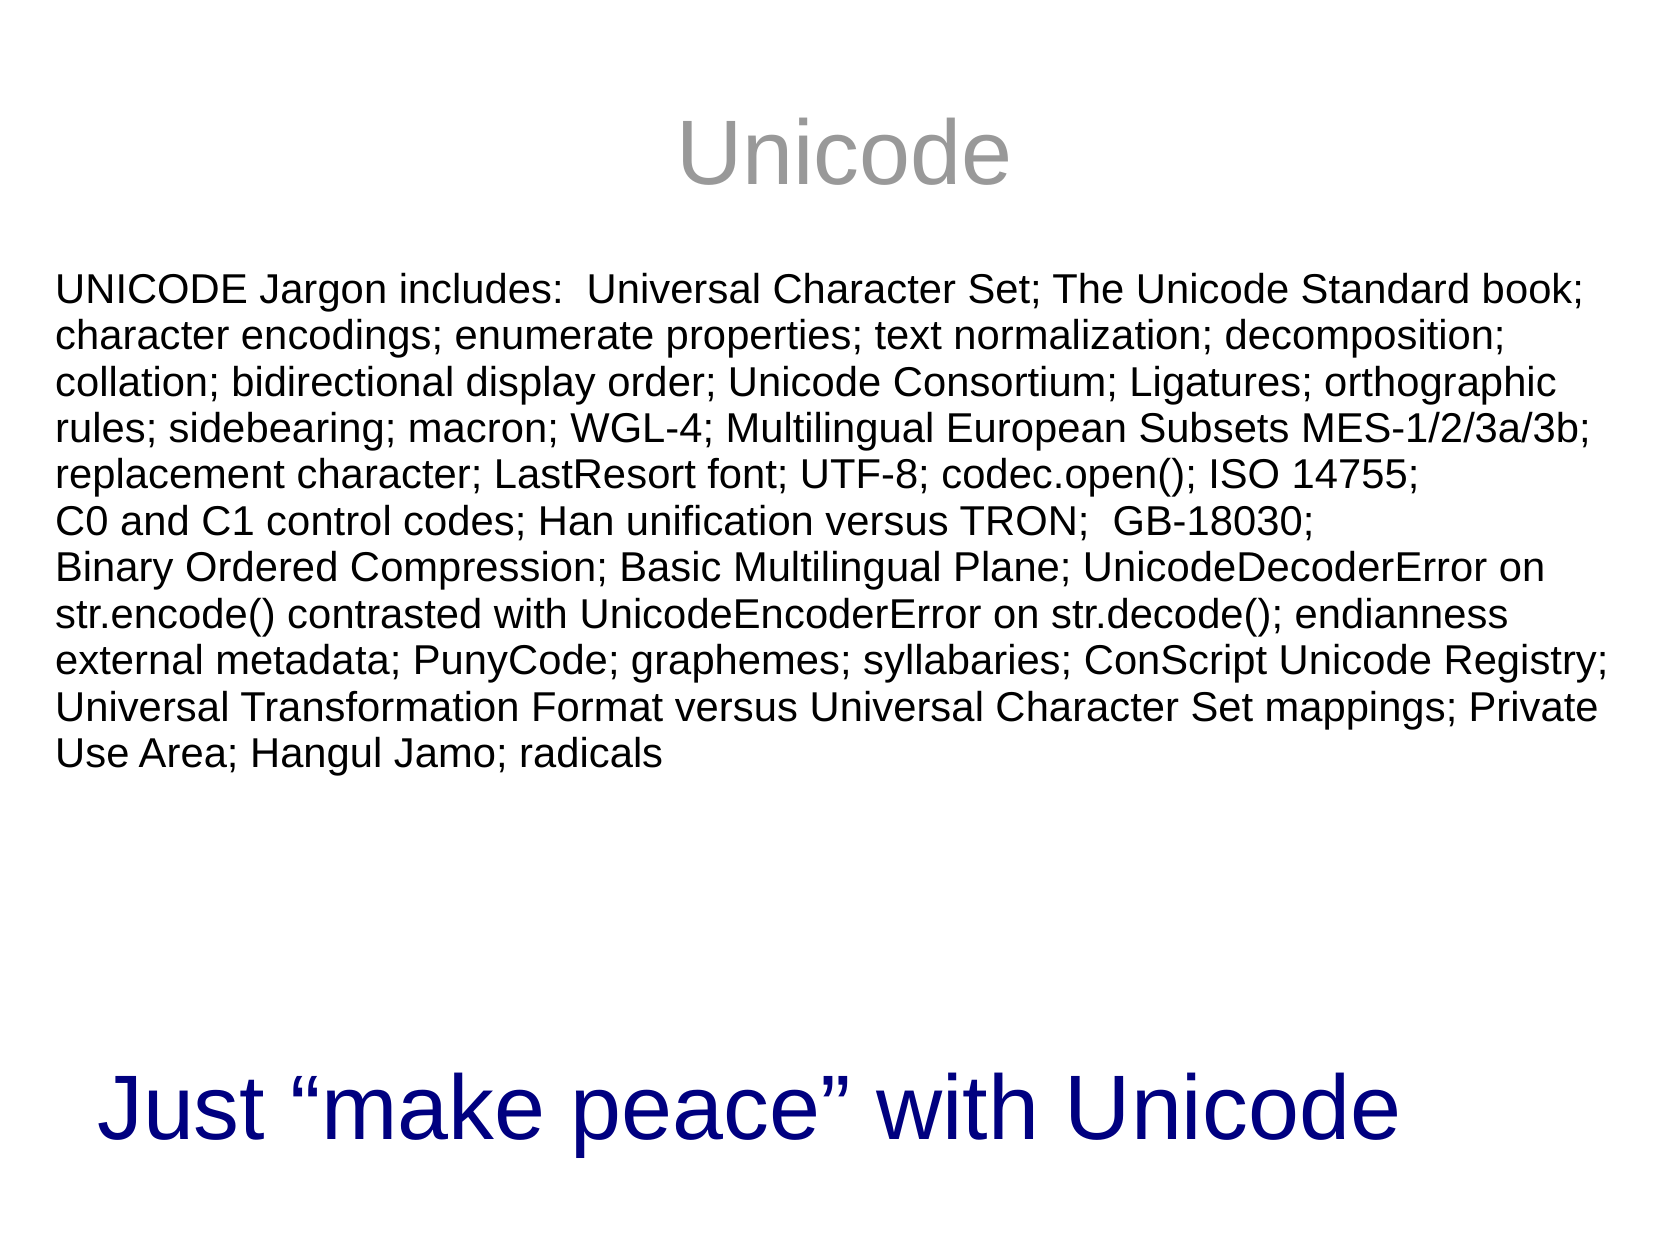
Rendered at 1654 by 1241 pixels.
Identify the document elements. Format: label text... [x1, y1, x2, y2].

title Unicode [82, 49, 1571, 257]
list Just “make peace” with Unicode [79, 1056, 1568, 1241]
text_box UNICODE Jargon includes: Universal Character Set; The Unicode Standard book; character encodings; enumerate properties; text normalization; decomposition; collation; bidirectional display order; Unicode Consortium; Ligatures; orthographic rules; sidebearing; macron; WGL-4; Multilingual European Subsets MES-1/2/3a/3b; replacement character; LastResort font; UTF-8; codec.open(); ISO 14755; C0 and C1 control codes; Han unification versus TRON; GB-18030; Binary Ordered Compression; Basic Multilingual Plane; UnicodeDecoderError on str.encode() contrasted with UnicodeEncoderError on str.decode(); endianness external metada ta; PunyCode; graphemes; syllabaries; ConScript Unicode Registry; Universal Transformation Format versus Universal Character Set mappings; Private Use Area; Hangul Jamo; radicals [40, 257, 1647, 1012]
